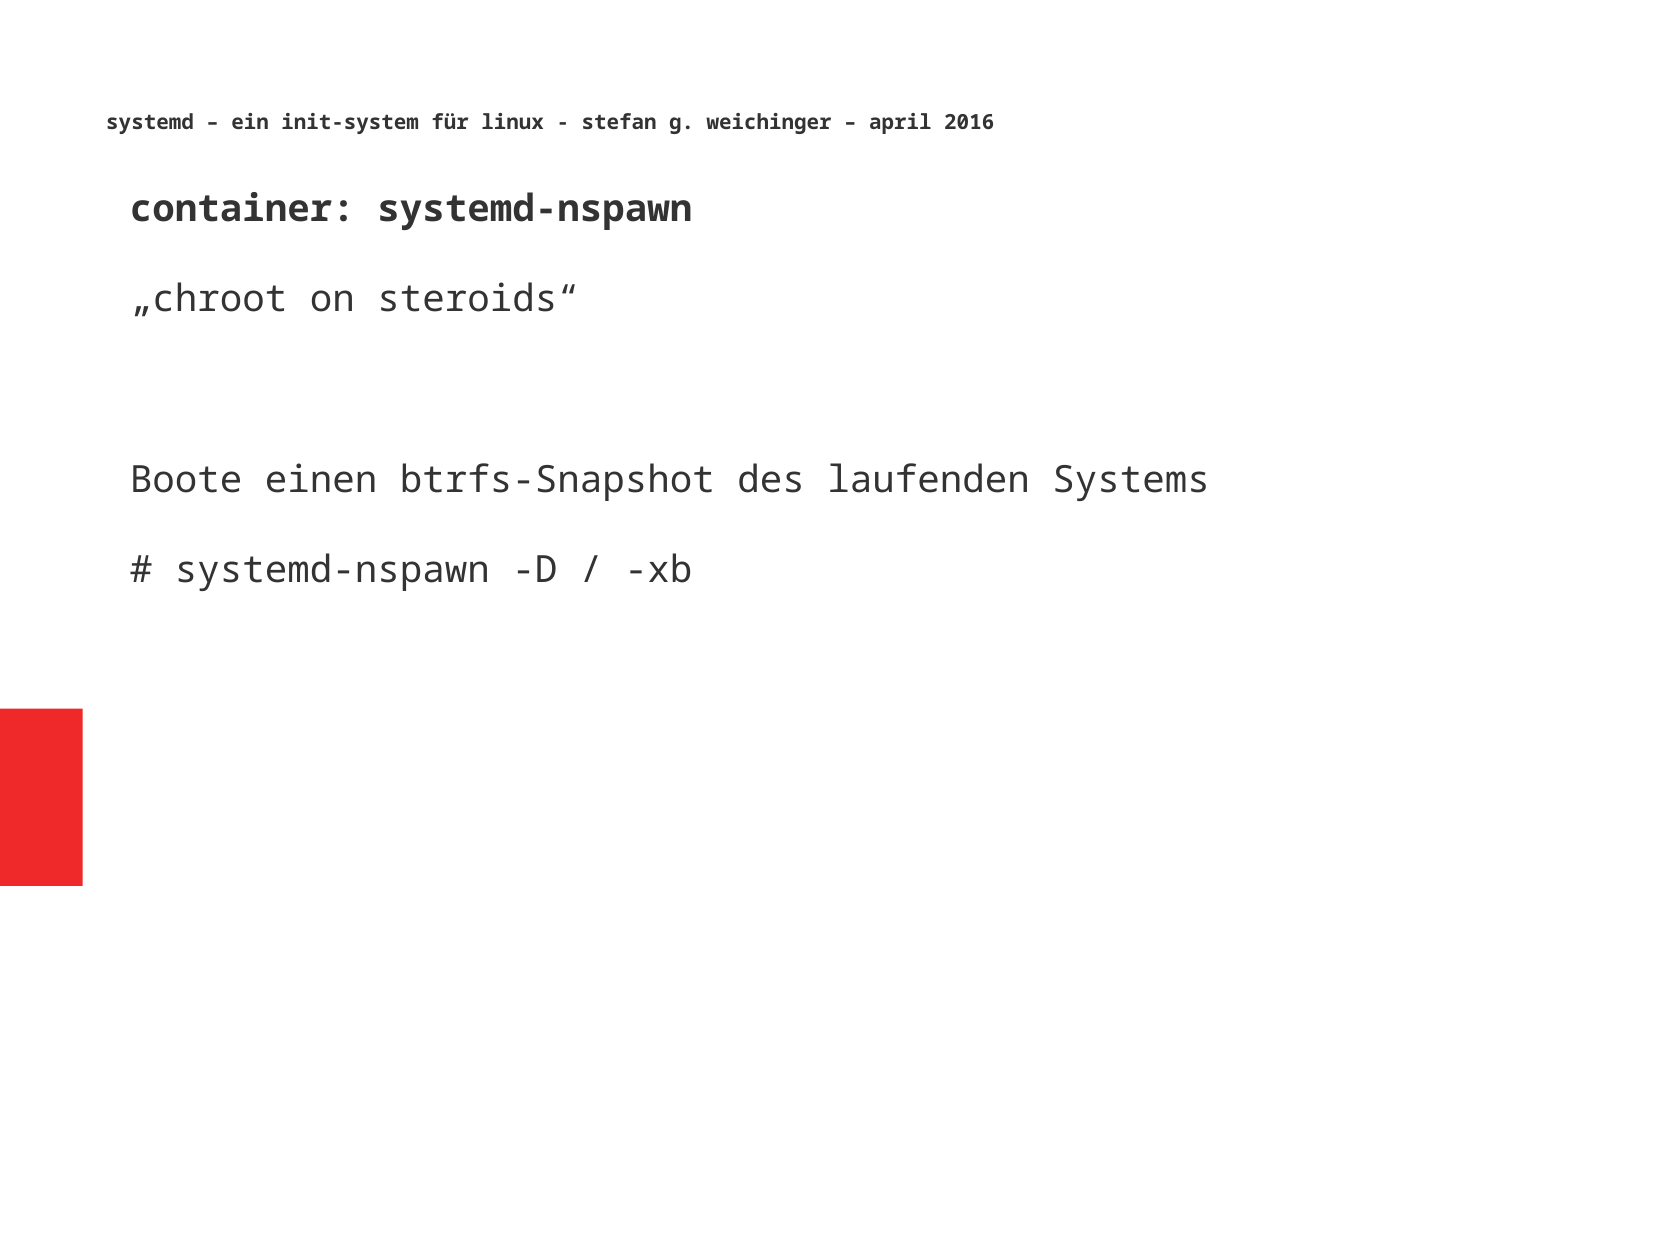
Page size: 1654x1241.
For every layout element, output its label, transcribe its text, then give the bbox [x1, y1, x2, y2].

title systemd – ein init-system für linux - stefan g. weichinger – april 2016 [106, 59, 1512, 184]
list container: systemd-nspawn „chroot on steroids“ Boote einen btrfs-Snapshot des laufenden Systems # systemd-nspawn -D / -xb [129, 181, 1536, 1111]
